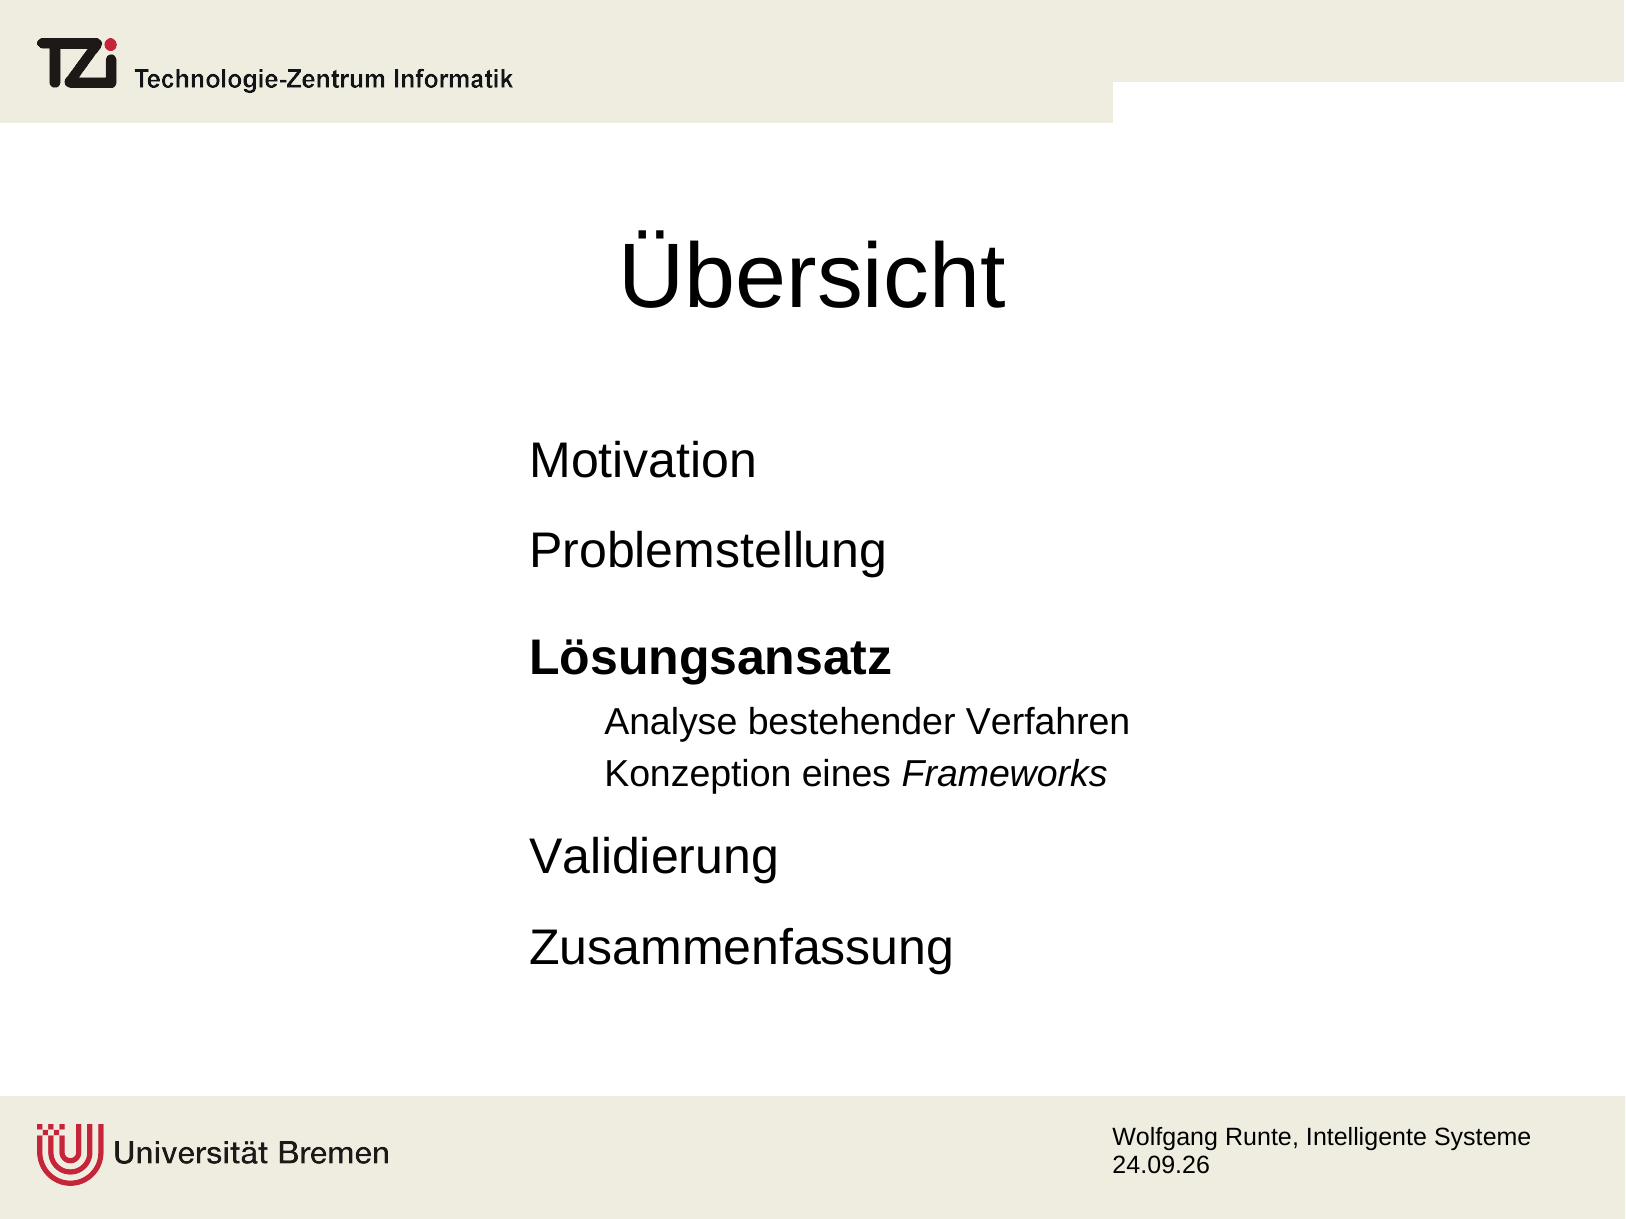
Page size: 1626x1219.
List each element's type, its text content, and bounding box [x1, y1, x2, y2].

picture [37, 1124, 388, 1186]
title Übersicht [112, 162, 1513, 393]
list Motivation Problemstellung Lösungsansatz Analyse bestehender Verfahren Konzeption eines Frameworks Validierung Zusammenfassung [529, 433, 1528, 978]
picture [37, 38, 513, 93]
